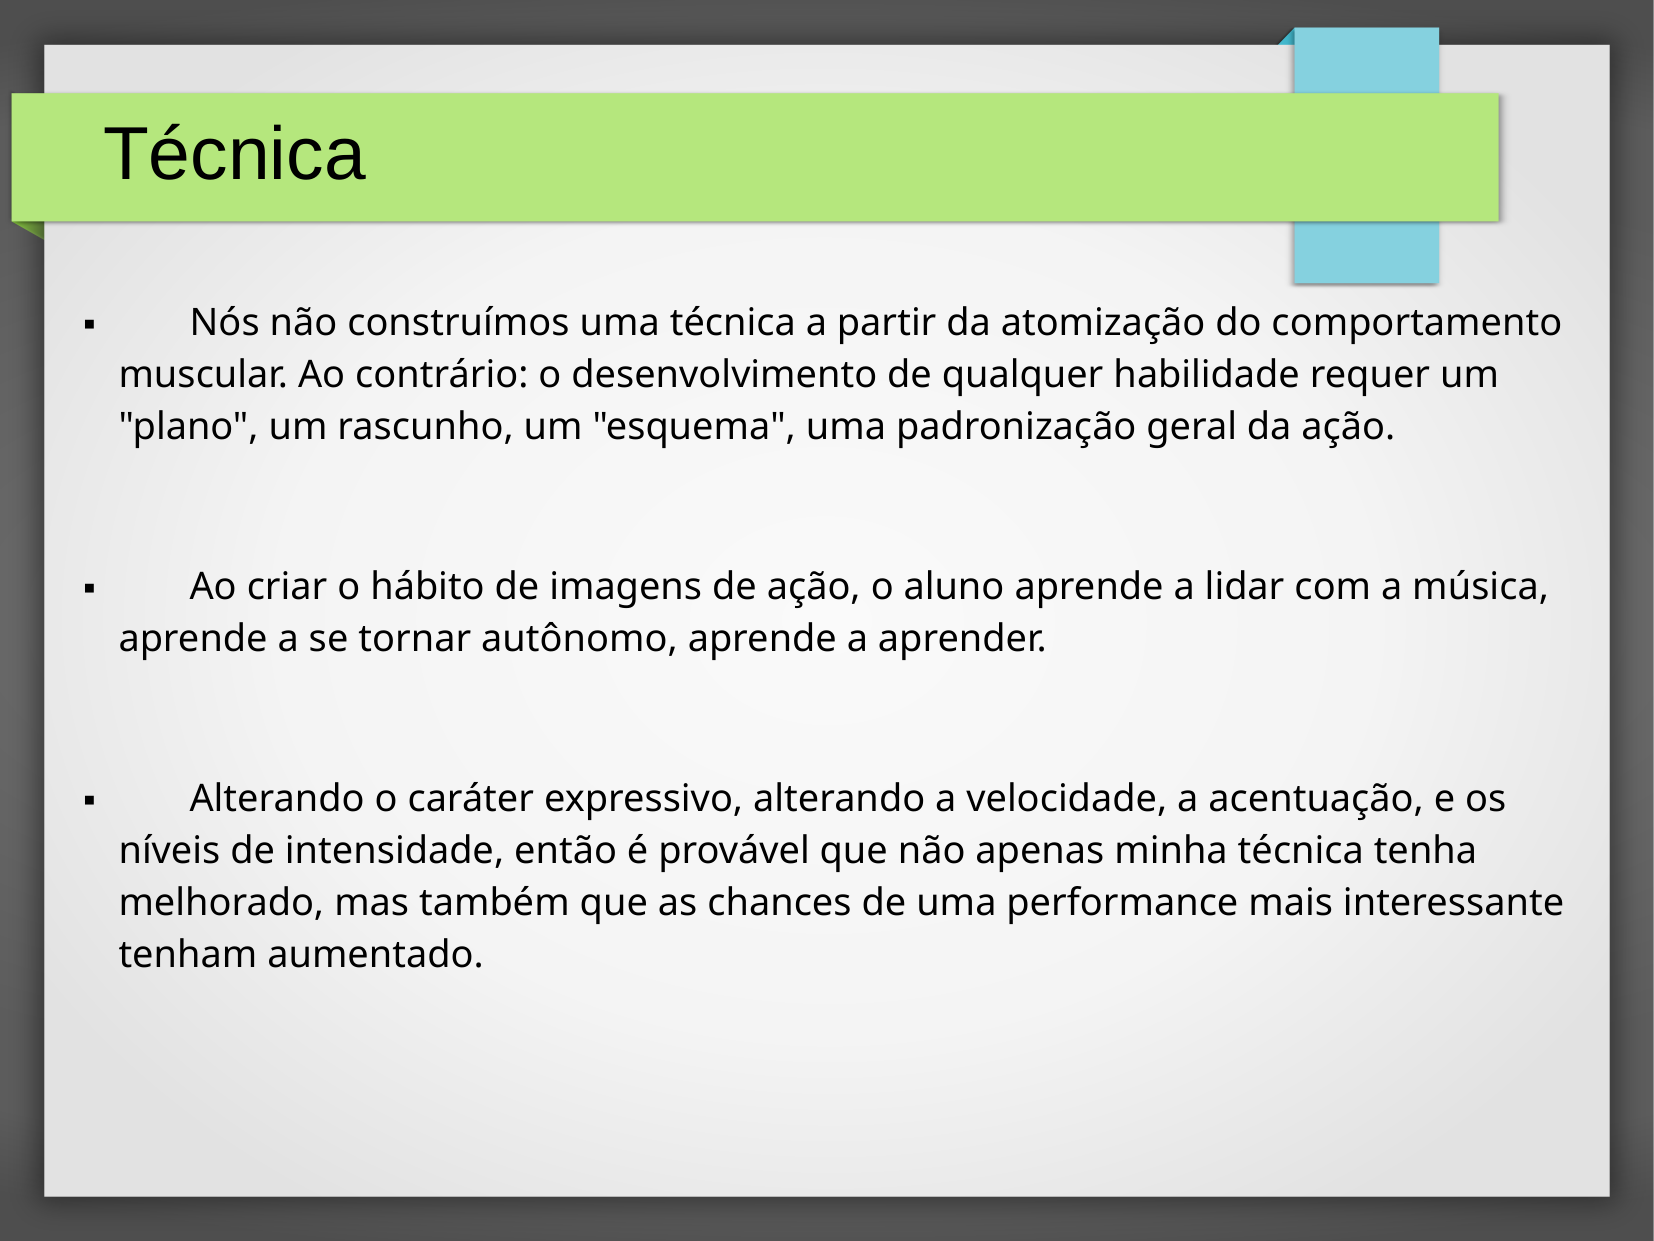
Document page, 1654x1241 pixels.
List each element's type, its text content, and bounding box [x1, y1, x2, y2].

title Técnica [82, 94, 1264, 213]
list  Nós não construímos uma técnica a partir da atomização do comportamento muscular. Ao contrário: o desenvolvimento de qualquer habilidade requer um "plano", um rascunho, um "esquema", uma padronização geral da ação.  Ao criar o hábito de imagens de ação, o aluno aprende a lidar com a música, aprende a se tornar autônomo, aprende a aprender.  Alterando o caráter expressivo, alterando a velocidade, a acentuação, e os níveis de intensidade, então é provável que não apenas minha técnica tenha melhorado, mas também que as chances de uma performance mais interessante tenham aumentado. [82, 295, 1571, 1015]
picture [0, 0, 1654, 1241]
